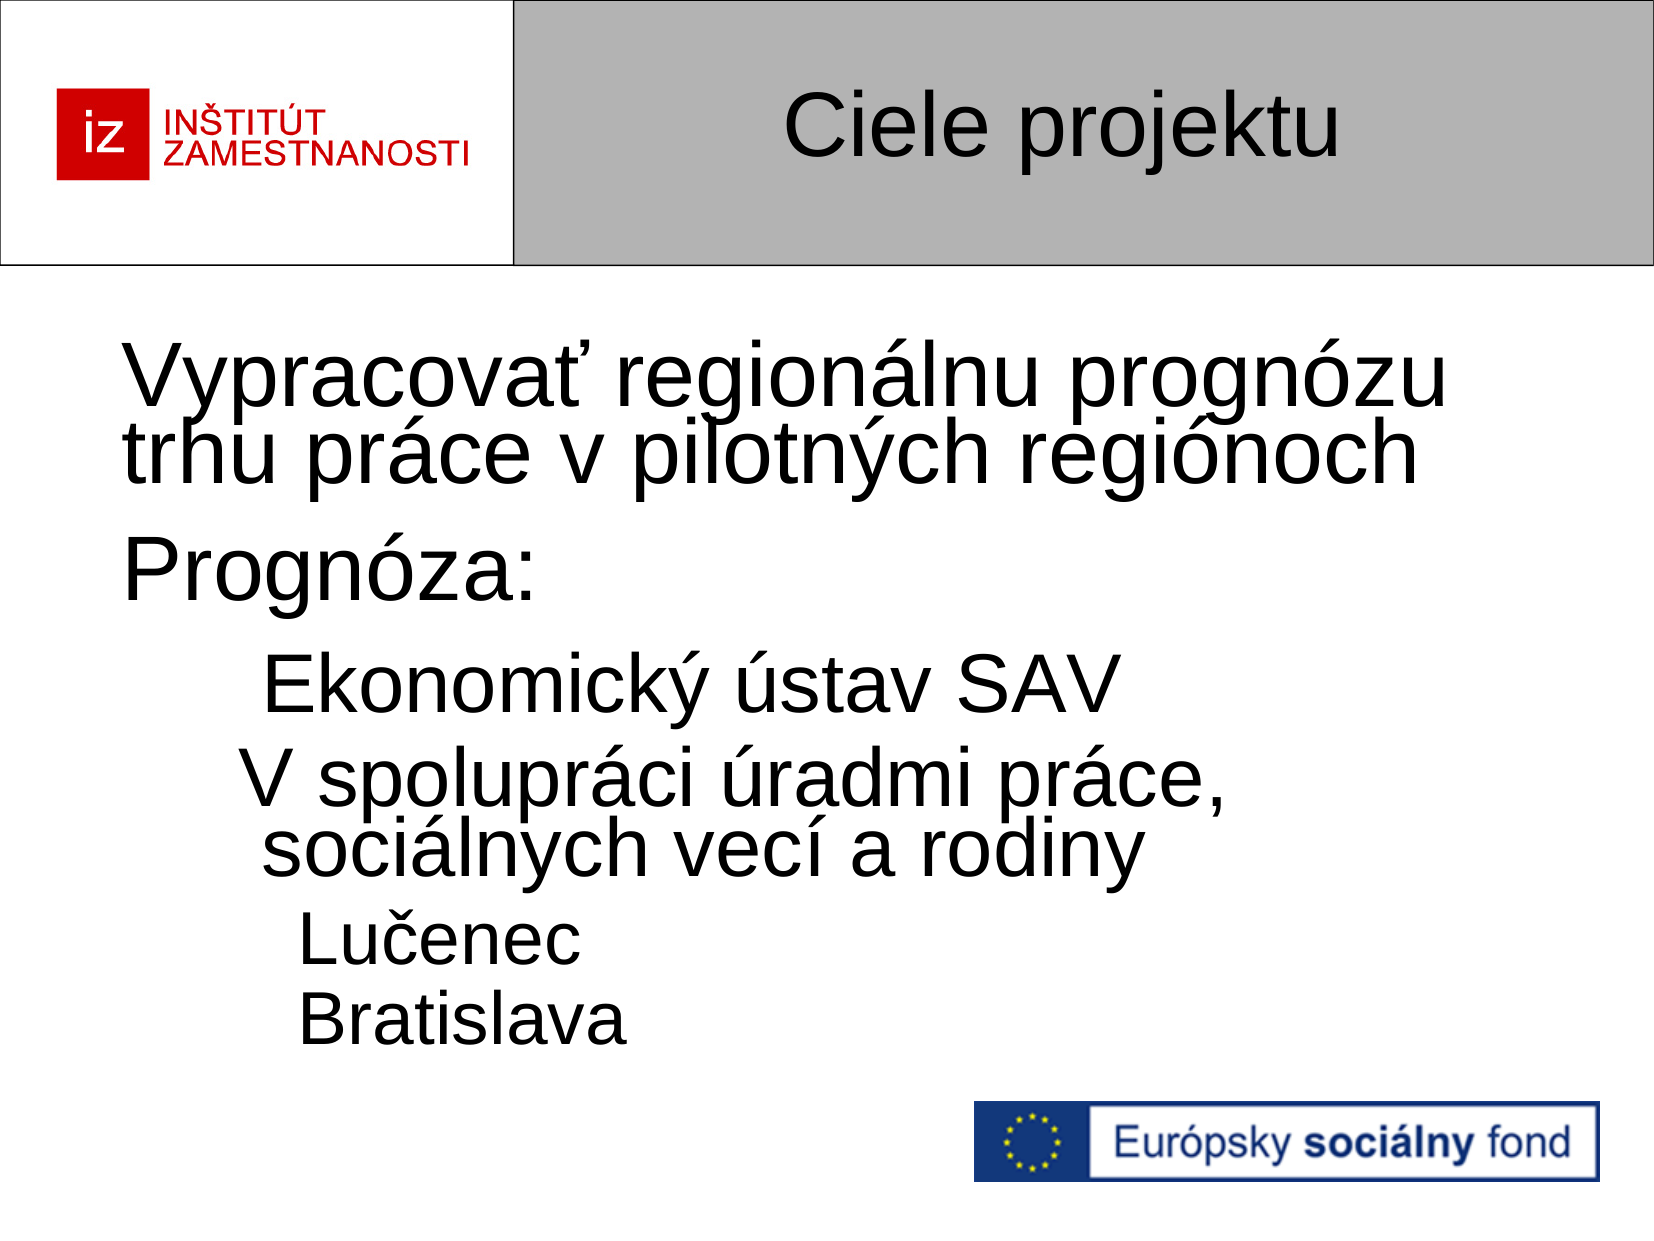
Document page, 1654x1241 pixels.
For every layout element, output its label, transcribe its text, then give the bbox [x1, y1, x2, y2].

title Ciele projektu [560, 37, 1565, 229]
list Vypracovať regionálnu prognózu trhu práce v pilotných regiónoch Prognóza: Ekonomický ústav SAV V spolupráci úradmi práce, sociálnych vecí a rodiny Lučenec Bratislava [121, 344, 1533, 1112]
picture [974, 1101, 1600, 1182]
picture [5, 8, 512, 256]
